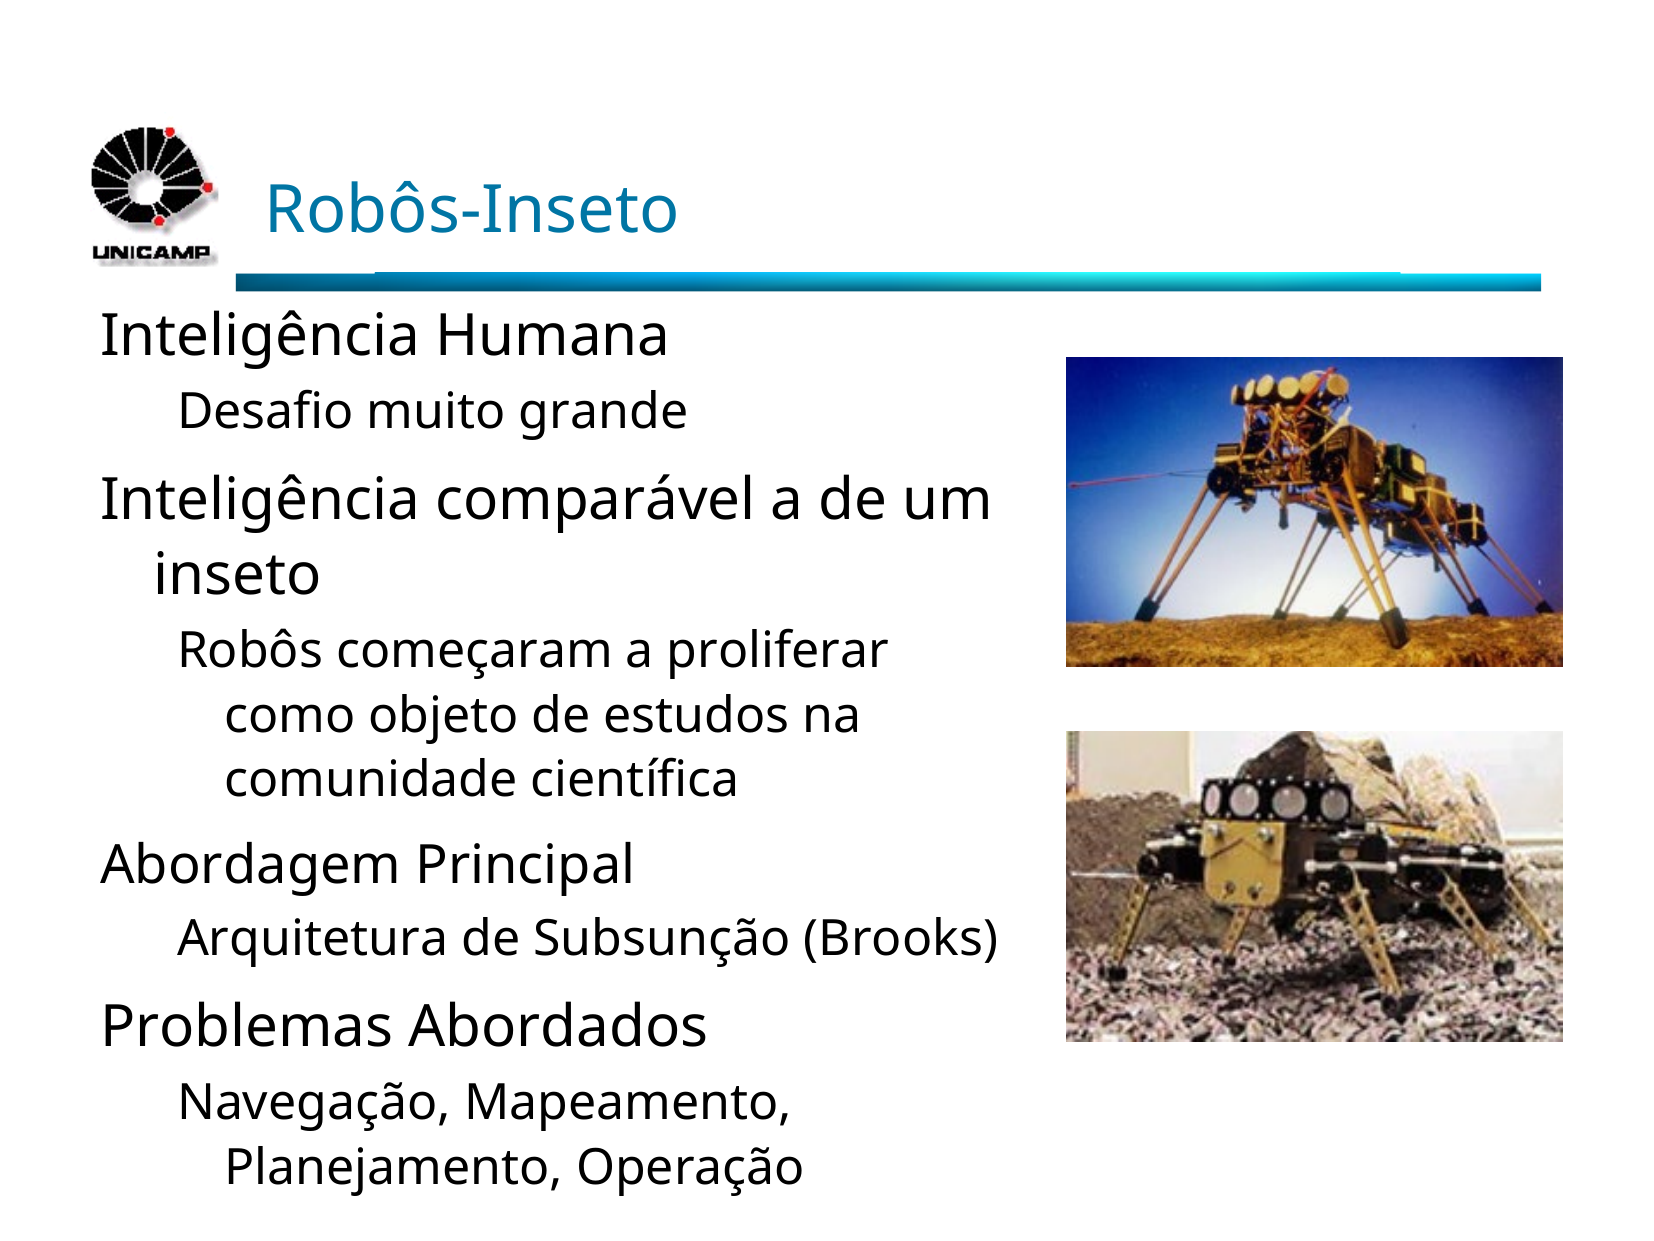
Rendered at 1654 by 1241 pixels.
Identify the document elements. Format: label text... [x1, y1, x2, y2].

list Inteligência Humana Desafio muito grande Inteligência comparável a de um inseto Robôs começaram a proliferar como objeto de estudos na comunidade científica Abordagem Principal Arquitetura de Subsunção (Brooks) Problemas Abordados Navegação, Mapeamento, Planejamento, Operação [82, 295, 1010, 1152]
picture [125, 272, 1654, 295]
picture [1066, 731, 1563, 1042]
title Robôs-Inseto [264, 42, 1534, 250]
picture [1066, 357, 1563, 667]
